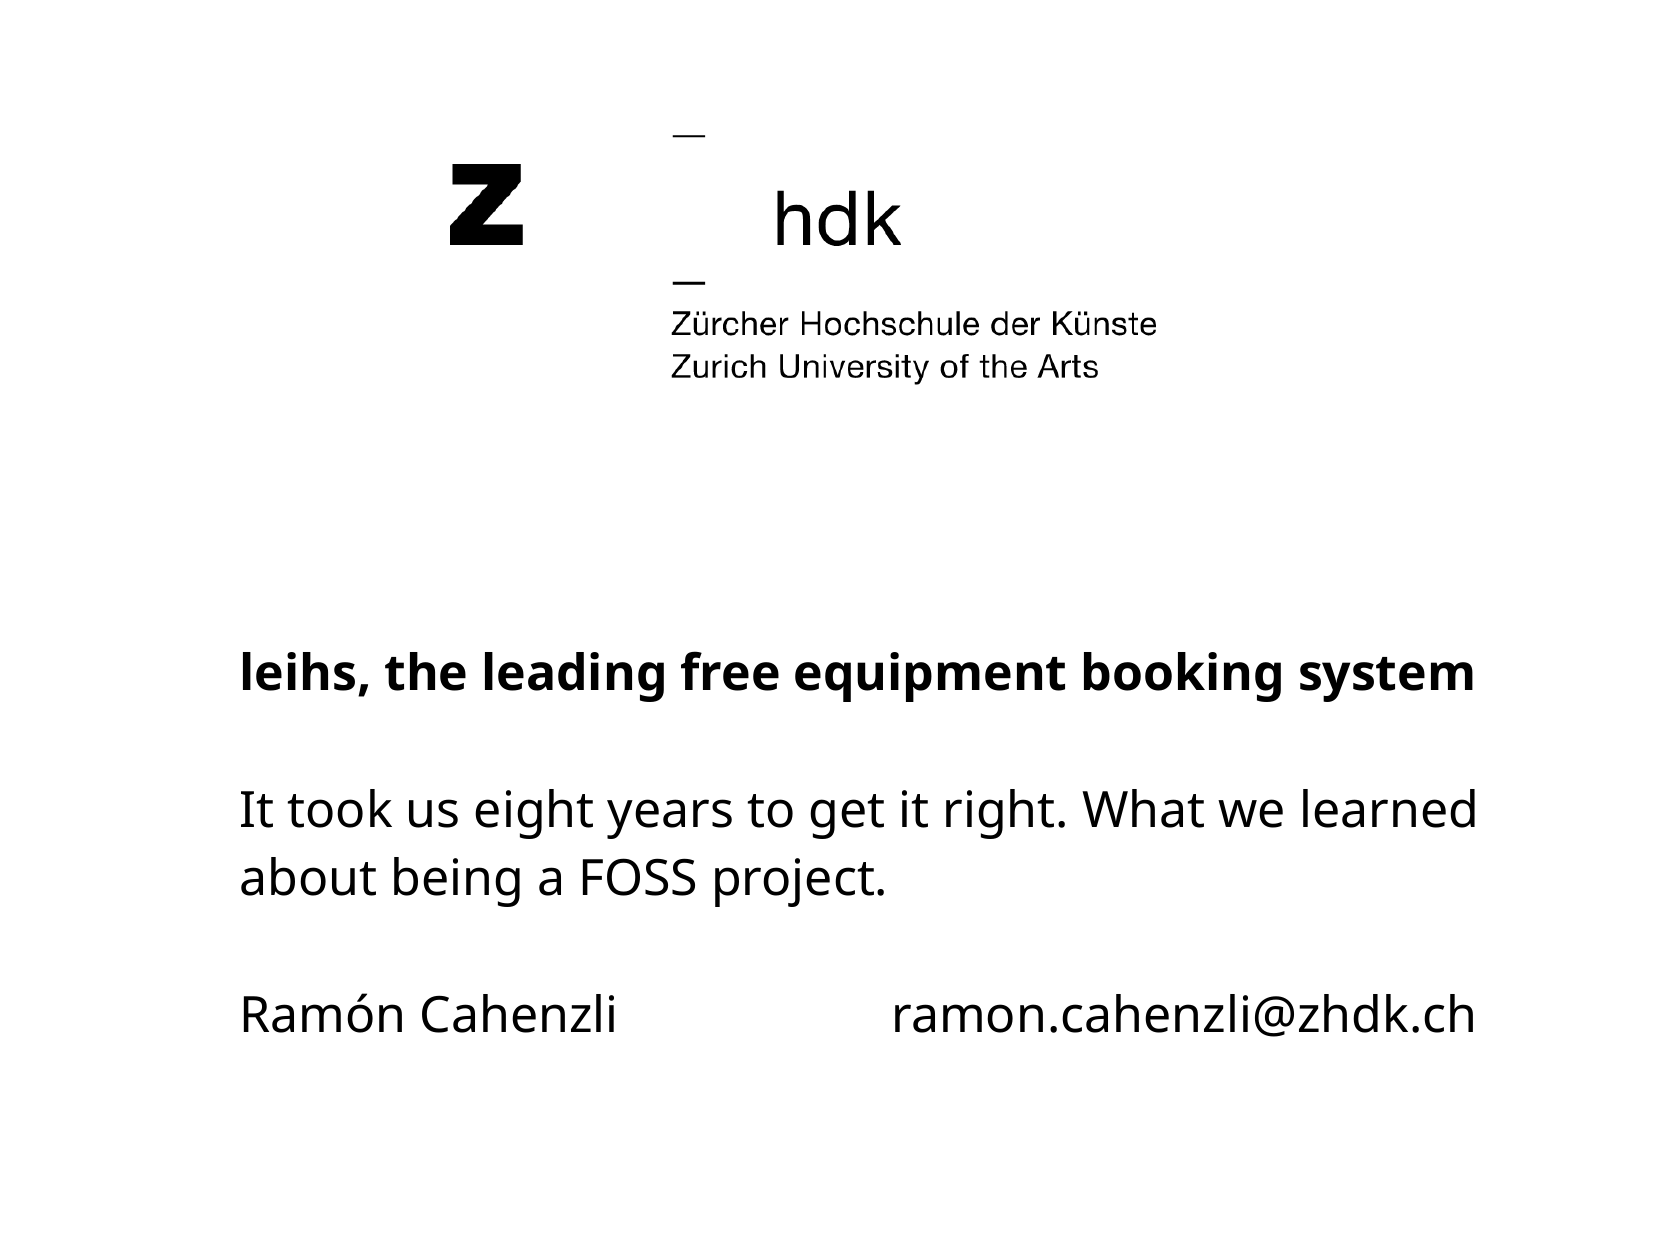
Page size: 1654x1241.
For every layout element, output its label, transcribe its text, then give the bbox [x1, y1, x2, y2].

text_box leihs, the leading free equipment booking system It took us eight years to get it right. What we learned about being a FOSS project. Ramón Cahenzli ramon.cahenzli@zhdk.ch [225, 630, 1452, 995]
picture [450, 0, 1156, 610]
